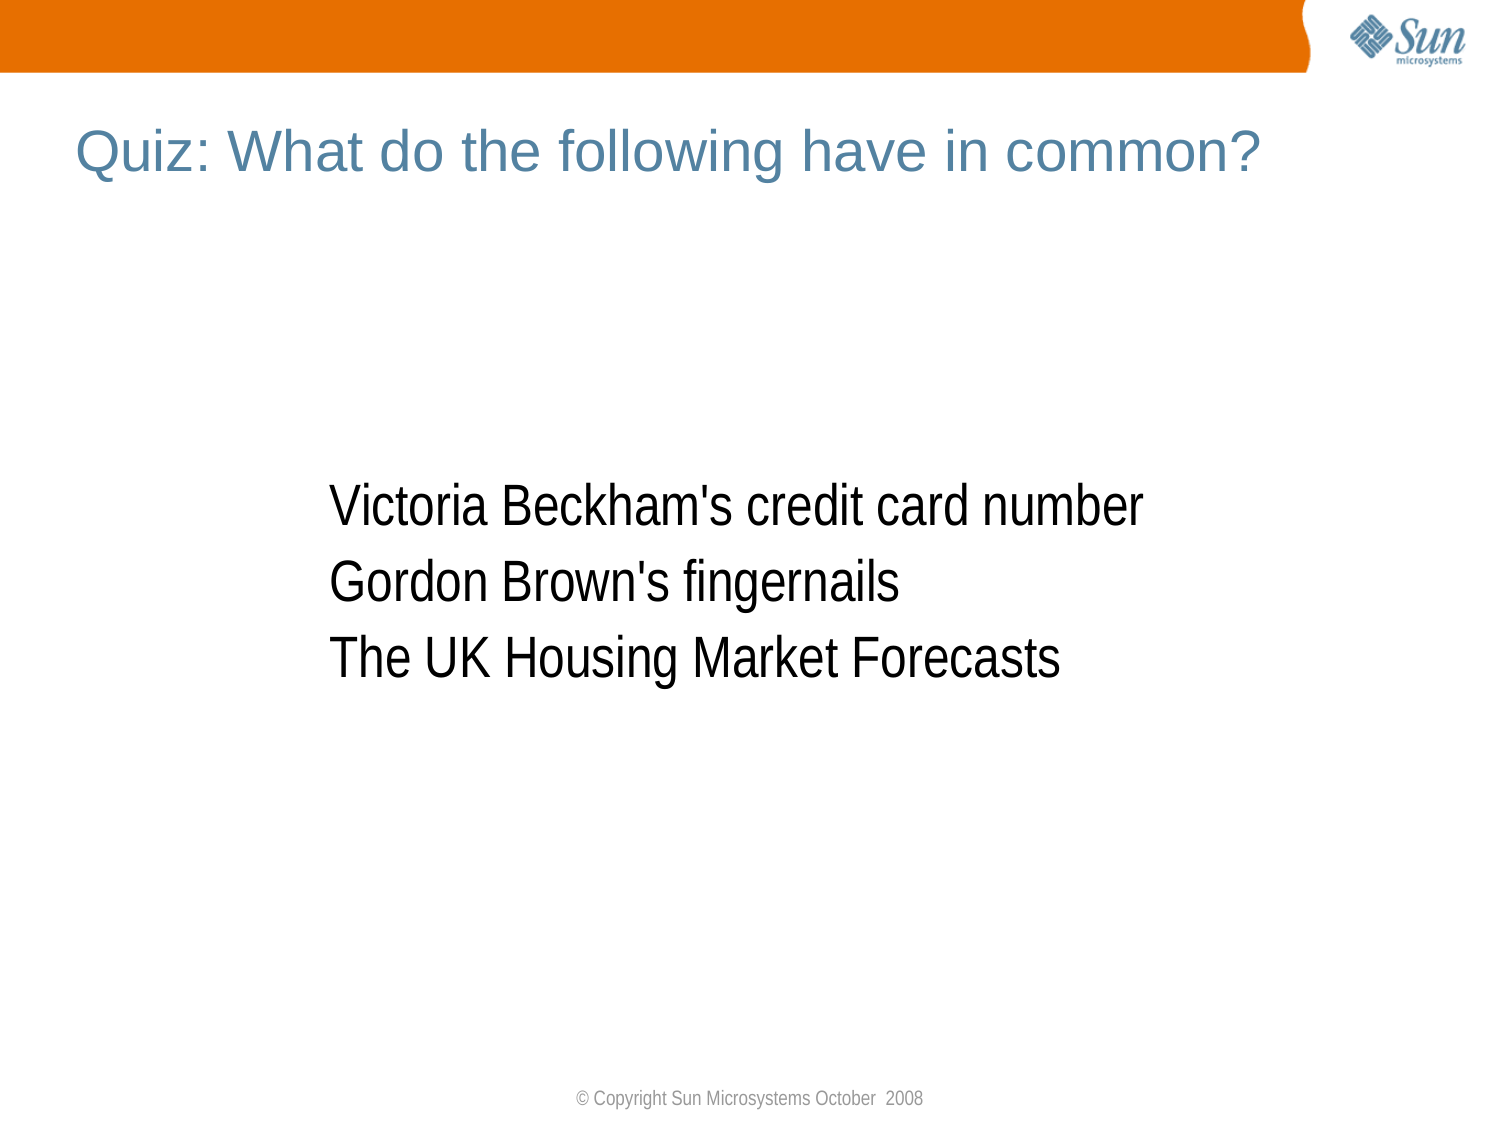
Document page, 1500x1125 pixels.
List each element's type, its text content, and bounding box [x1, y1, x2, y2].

list Victoria Beckham's credit card number Gordon Brown's fingernails The UK Housing Market Forecasts [310, 486, 1205, 784]
picture [0, 0, 1500, 75]
title Quiz: What do the following have in common? [75, 122, 1437, 228]
